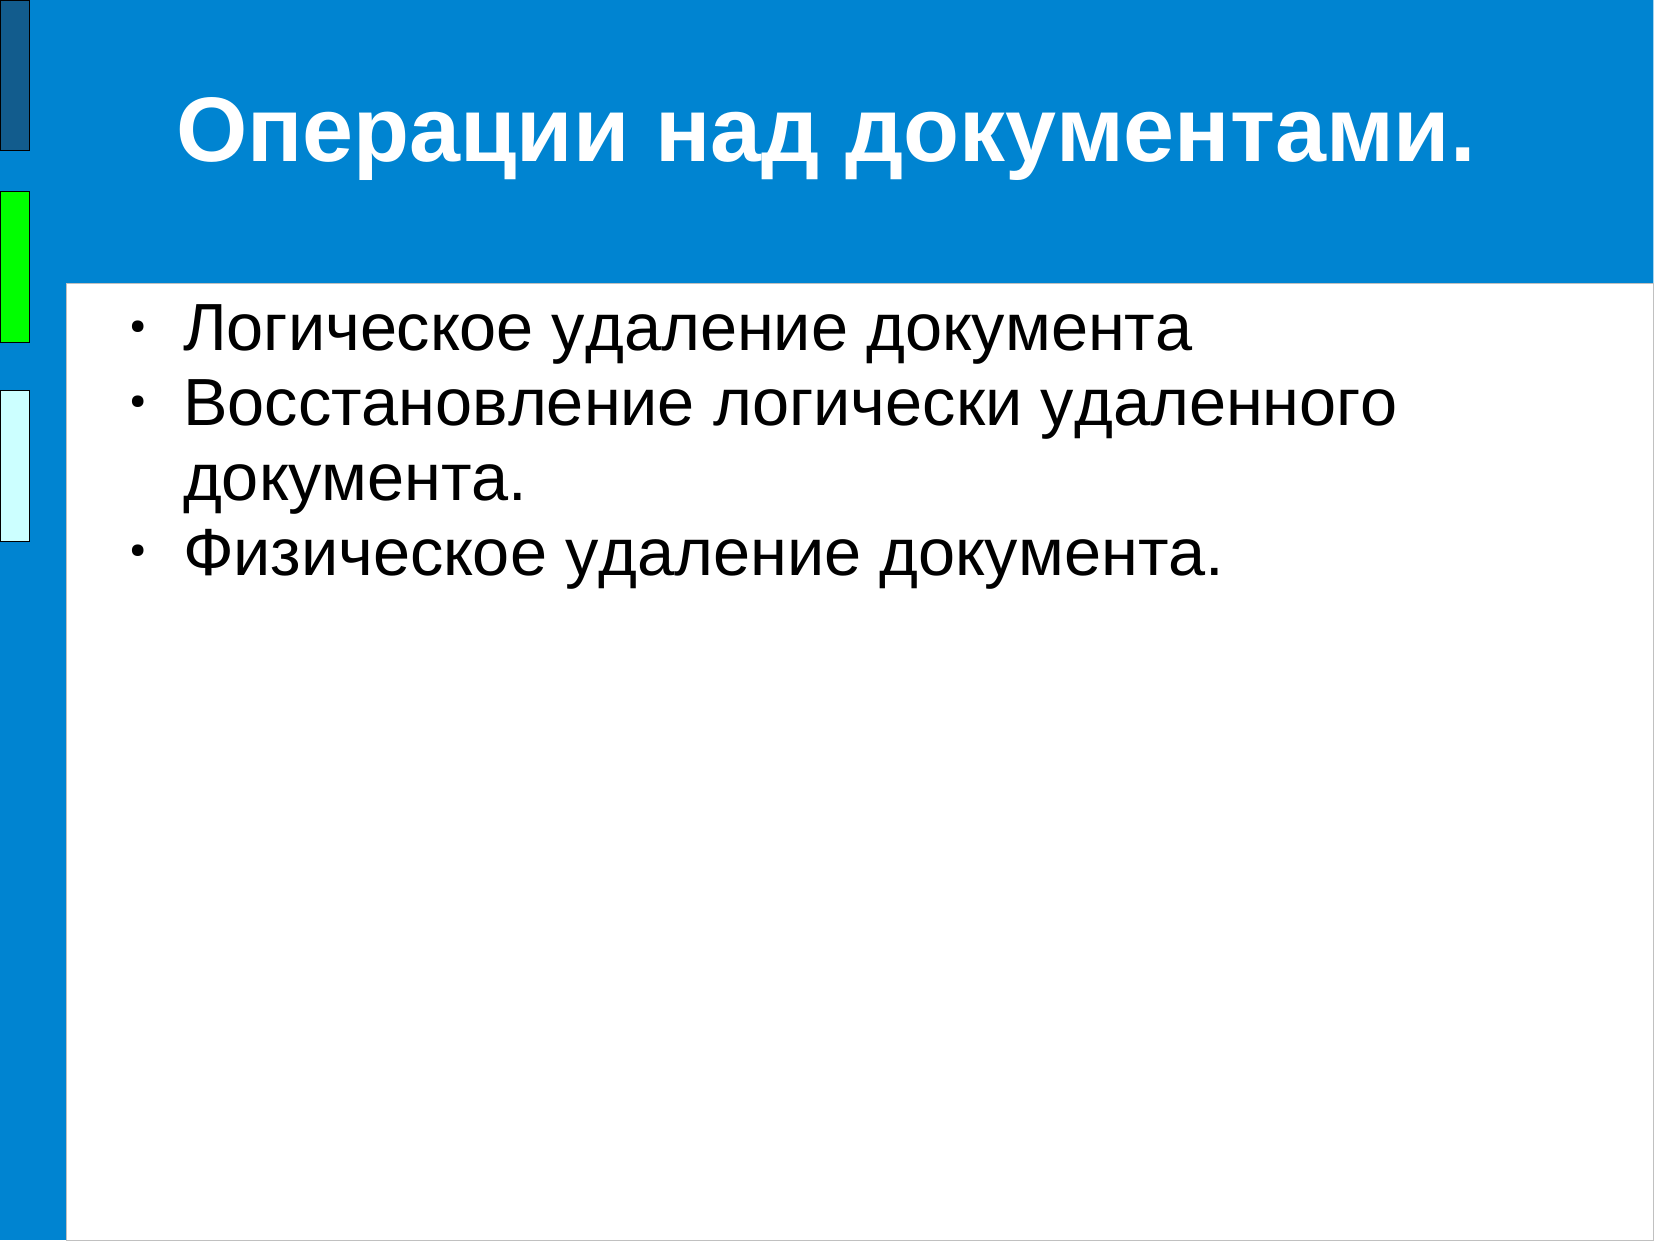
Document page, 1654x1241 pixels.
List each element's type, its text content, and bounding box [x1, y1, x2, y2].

title Операции над документами. [82, 25, 1571, 233]
list Логическое удаление документа Восстановление логически удаленного документа. Физическое удаление документа. [82, 290, 1571, 1094]
